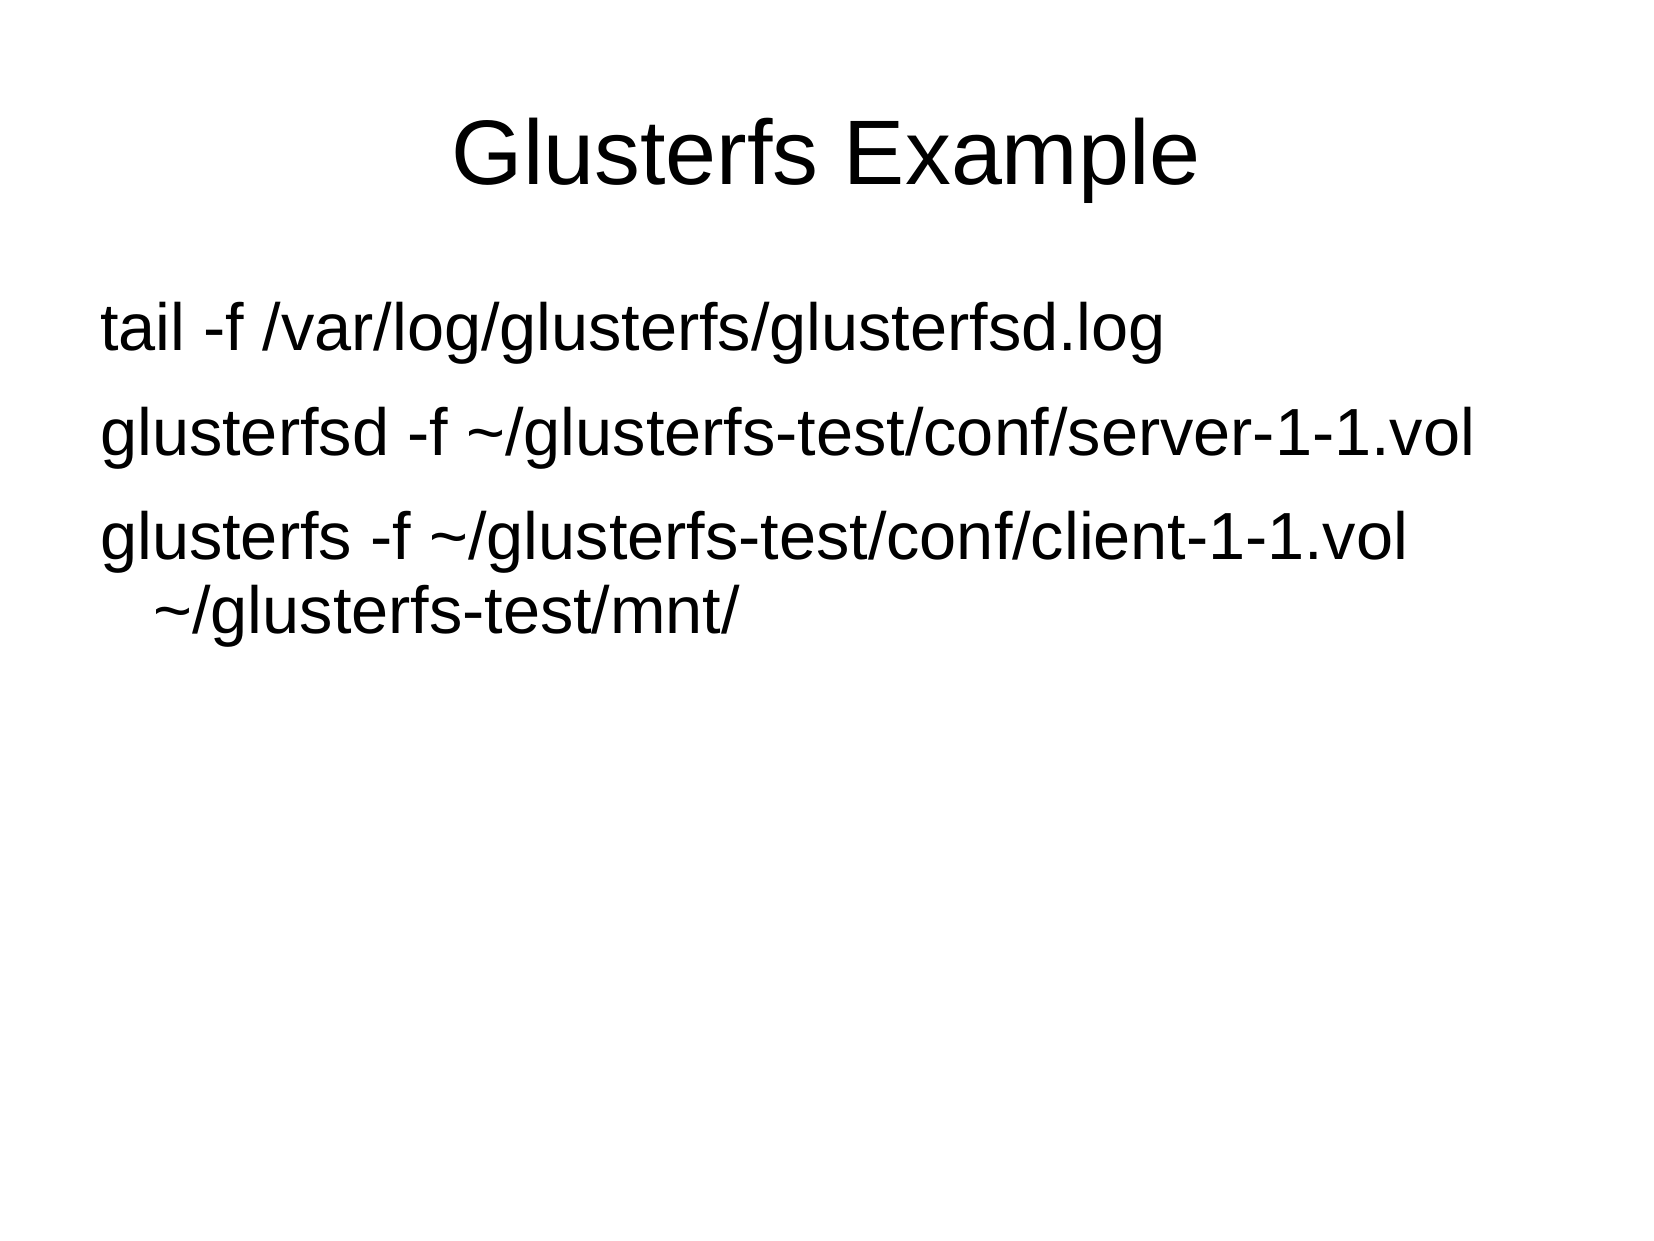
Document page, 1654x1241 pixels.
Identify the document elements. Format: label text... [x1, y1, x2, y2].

list tail -f /var/log/glusterfs/glusterfsd.log glusterfsd -f ~/glusterfs-test/conf/server-1-1.vol glusterfs -f ~/glusterfs-test/conf/client-1-1.vol ~/glusterfs-test/mnt/ [82, 290, 1571, 1094]
title Glusterfs Example [82, 56, 1571, 250]
